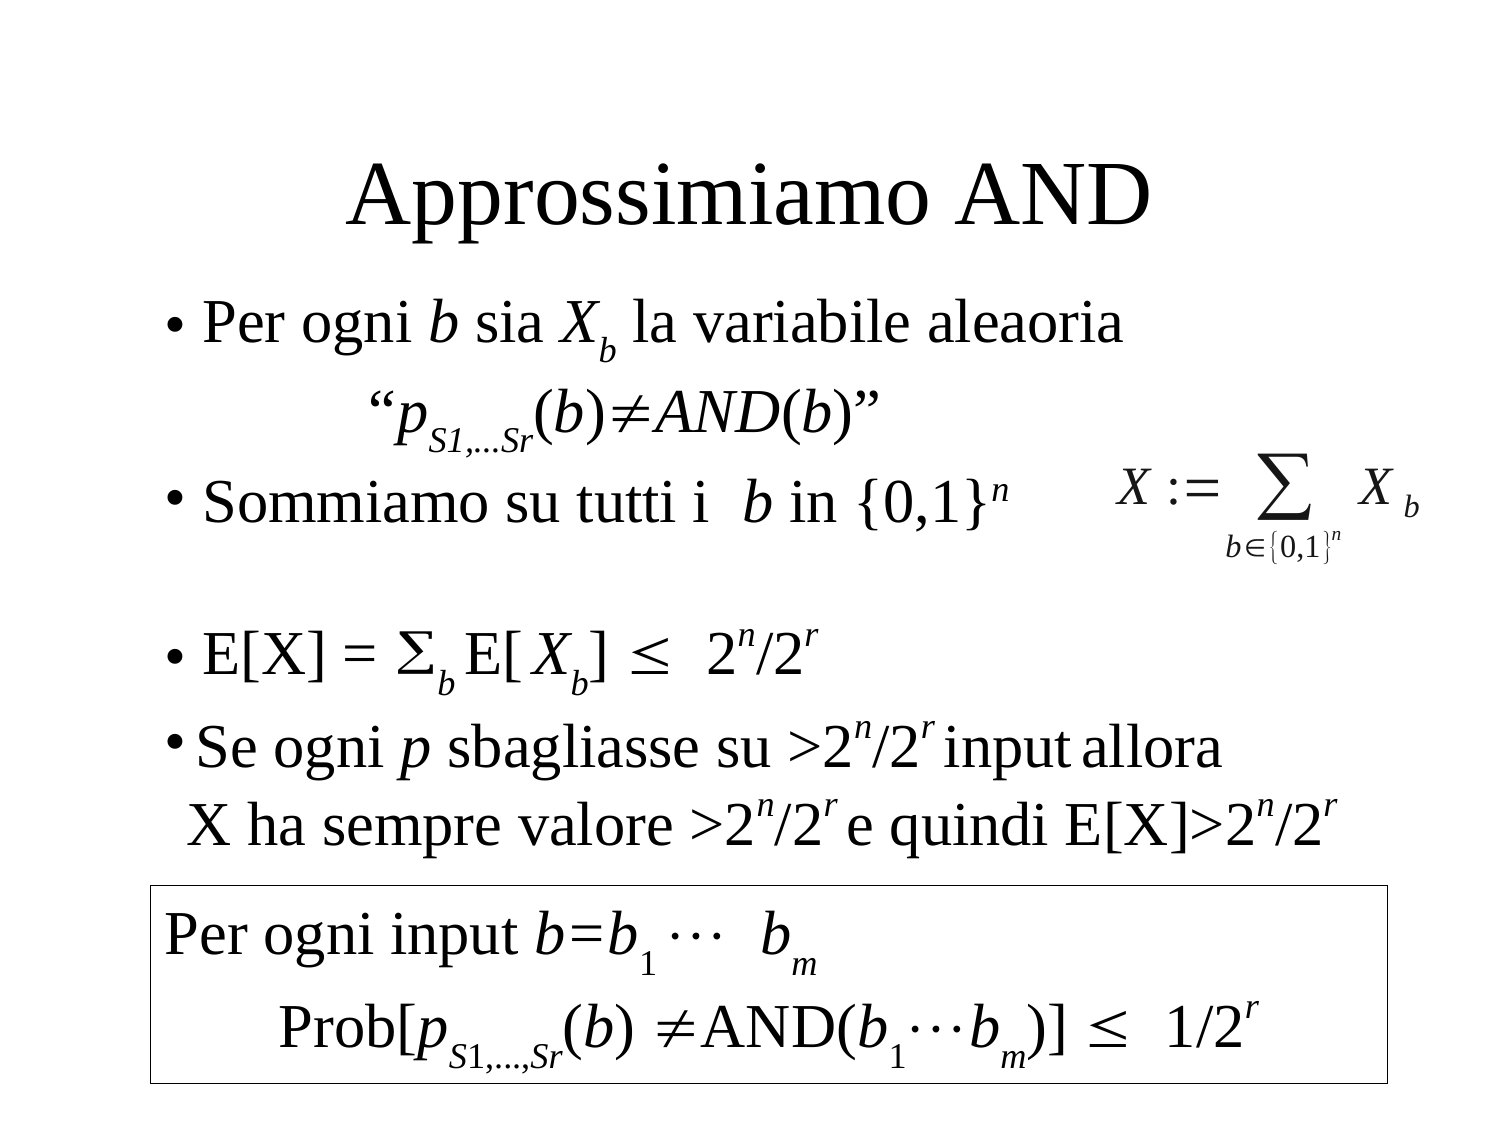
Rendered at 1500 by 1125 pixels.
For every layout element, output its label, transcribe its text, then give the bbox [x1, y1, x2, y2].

text_box Per ogni input b=b1 ⋯ bm Prob[pS1,...,Sr(b) ≠AND(b1⋯bm)] ≤ 1/2r [150, 885, 1388, 1084]
title Approssimiamo AND [112, 107, 1387, 280]
text_box Per ogni b sia Xb la variabile aleaoria “pS1,...Sr(b)≠AND(b)” Sommiamo su tutti i b in {0,1}n E[X] = b E[ Xb] ≤ 2n/2r Se ogni p sbagliasse su >2n/2r input allora X ha sempre valore >2n/2r e quindi E[X]>2n/2r [150, 272, 1388, 865]
chart [1388, 450, 1426, 567]
